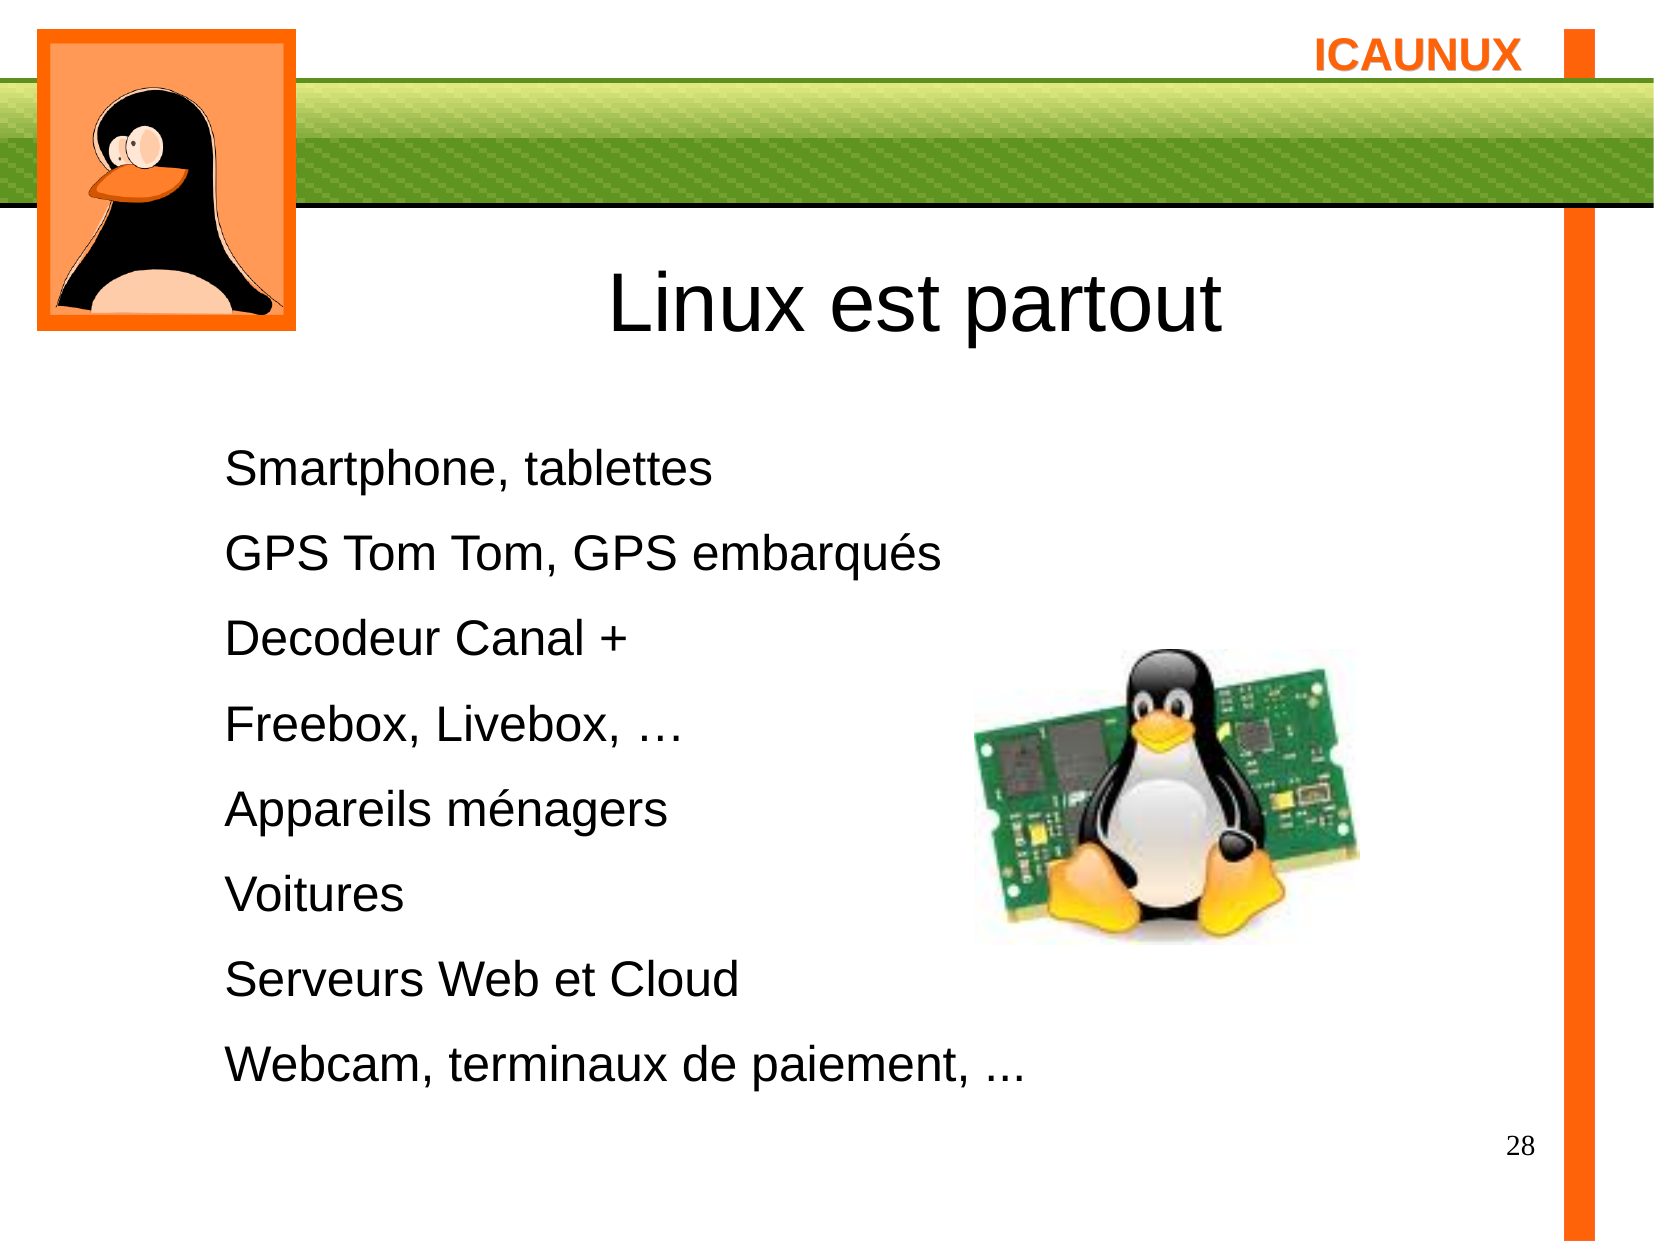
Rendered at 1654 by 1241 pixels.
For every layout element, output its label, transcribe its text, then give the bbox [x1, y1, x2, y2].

list Smartphone, tablettes GPS Tom Tom, GPS embarqués Decodeur Canal + Freebox, Livebox, … Appareils ménagers Voitures Serveurs Web et Cloud Webcam, terminaux de paiement, ... [224, 440, 1123, 1149]
picture [0, 29, 1654, 331]
title Linux est partout [324, 236, 1506, 370]
picture [974, 649, 1360, 945]
